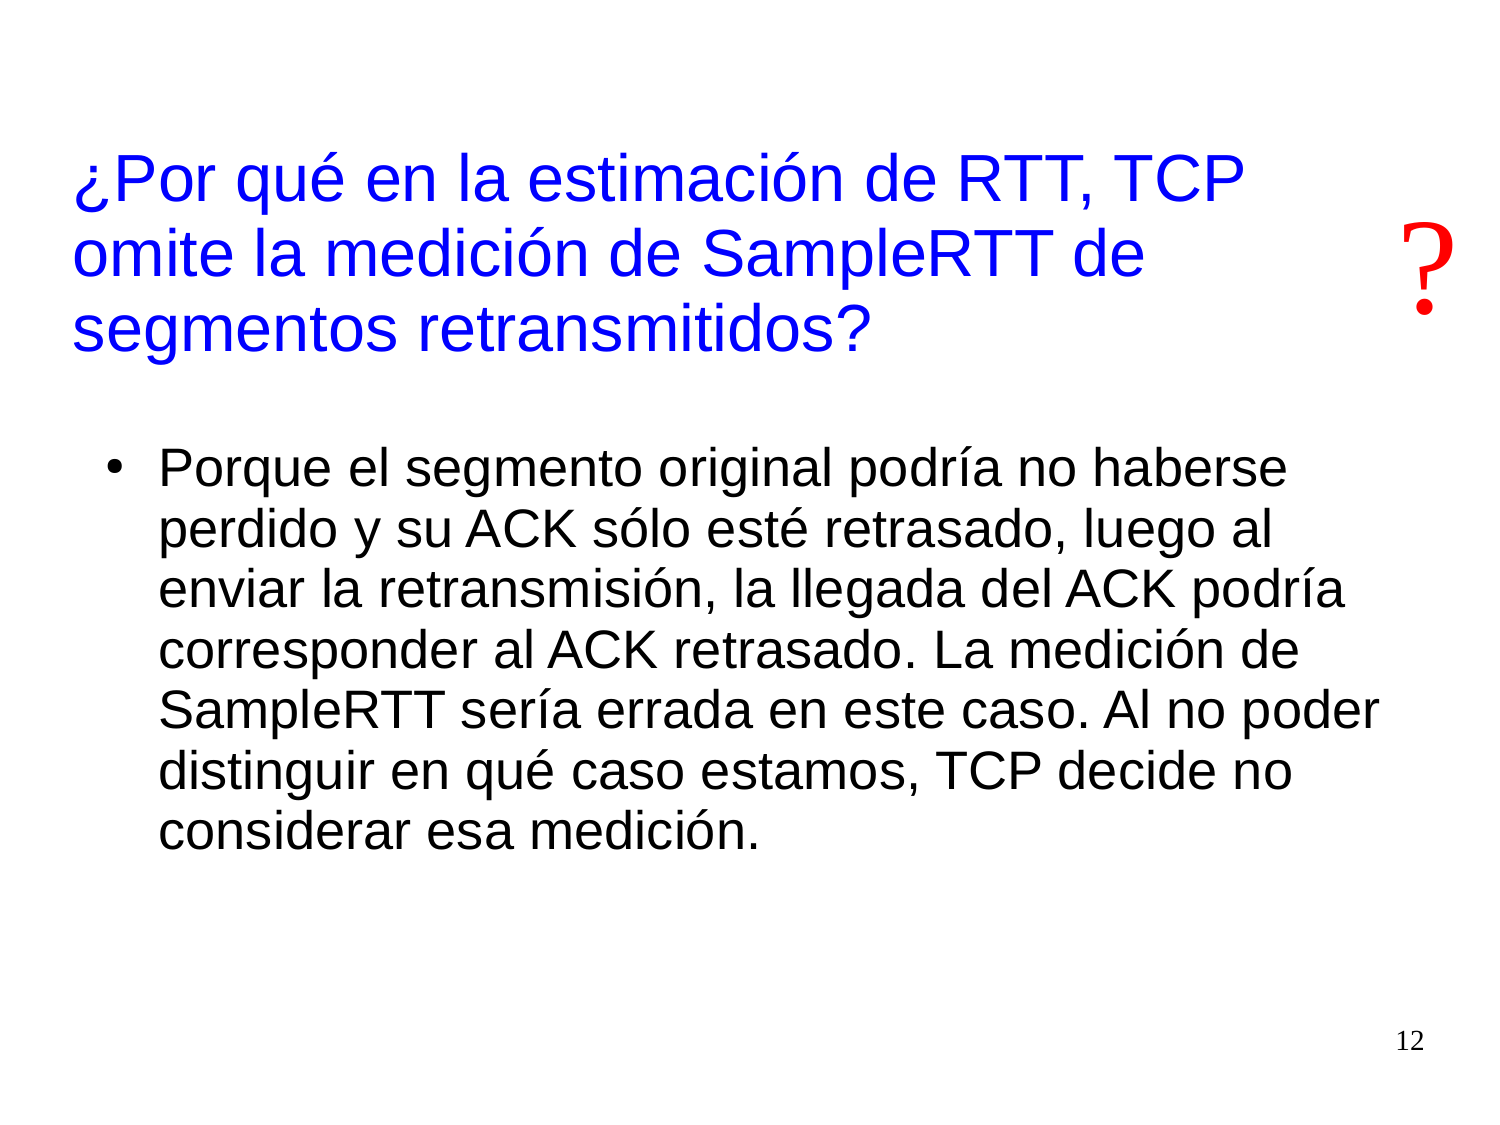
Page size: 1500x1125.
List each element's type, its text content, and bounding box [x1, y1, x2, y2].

list Porque el segmento original podría no haberse perdido y su ACK sólo esté retrasado, luego al enviar la retransmisión, la llegada del ACK podría corresponder al ACK retrasado. La medición de SampleRTT sería errada en este caso. Al no poder distinguir en qué caso estamos, TCP decide no considerar esa medición. [87, 437, 1426, 985]
title ¿Por qué en la estimación de RTT, TCP omite la medición de SampleRTT de segmentos retransmitidos? [72, 141, 1411, 366]
